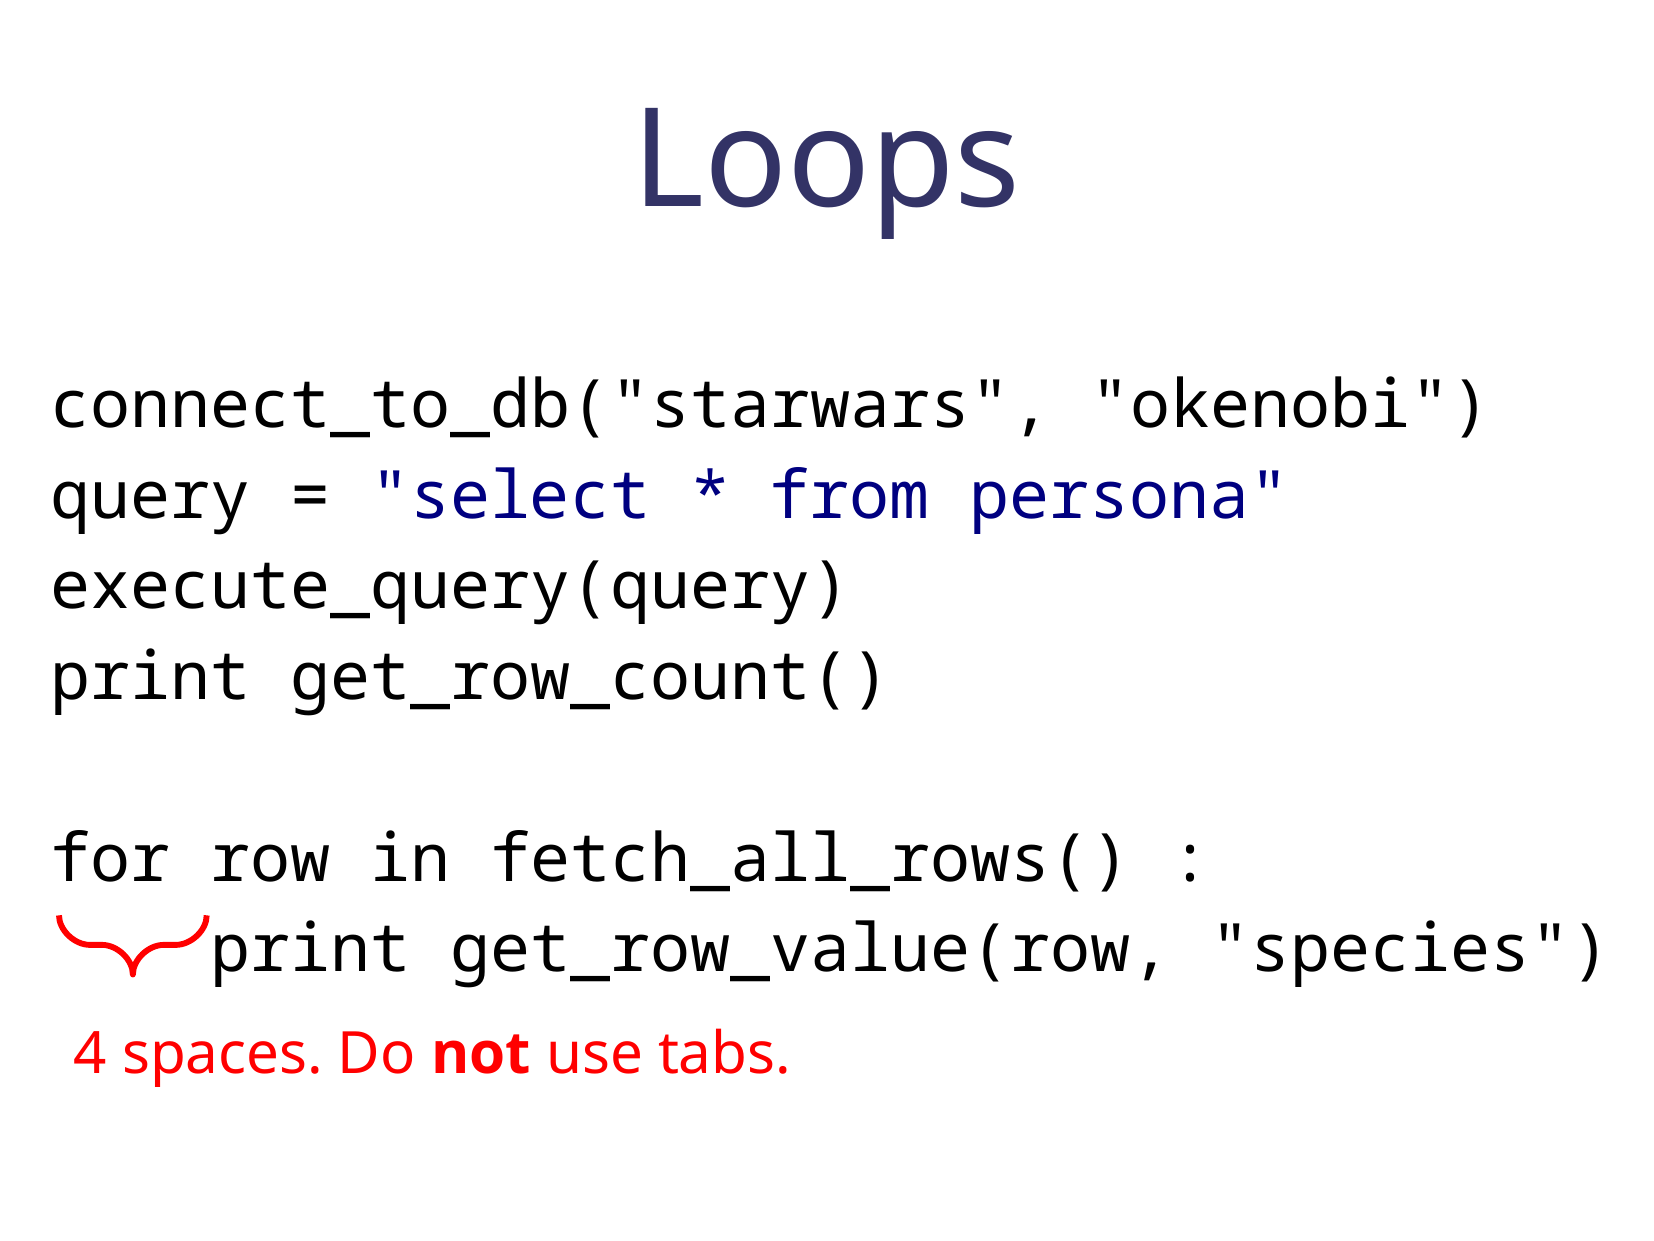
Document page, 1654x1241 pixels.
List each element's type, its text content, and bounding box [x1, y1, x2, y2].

text_box 4 spaces. Do not use tabs. [59, 1003, 882, 1090]
subtitle connect_to_db("starwars", "okenobi") query = "select * from persona" execute_query(query) print get_row_count() for row in fetch_all_rows() : print get_row_value(row, "species") [50, 356, 1654, 871]
title Loops [82, 56, 1571, 250]
